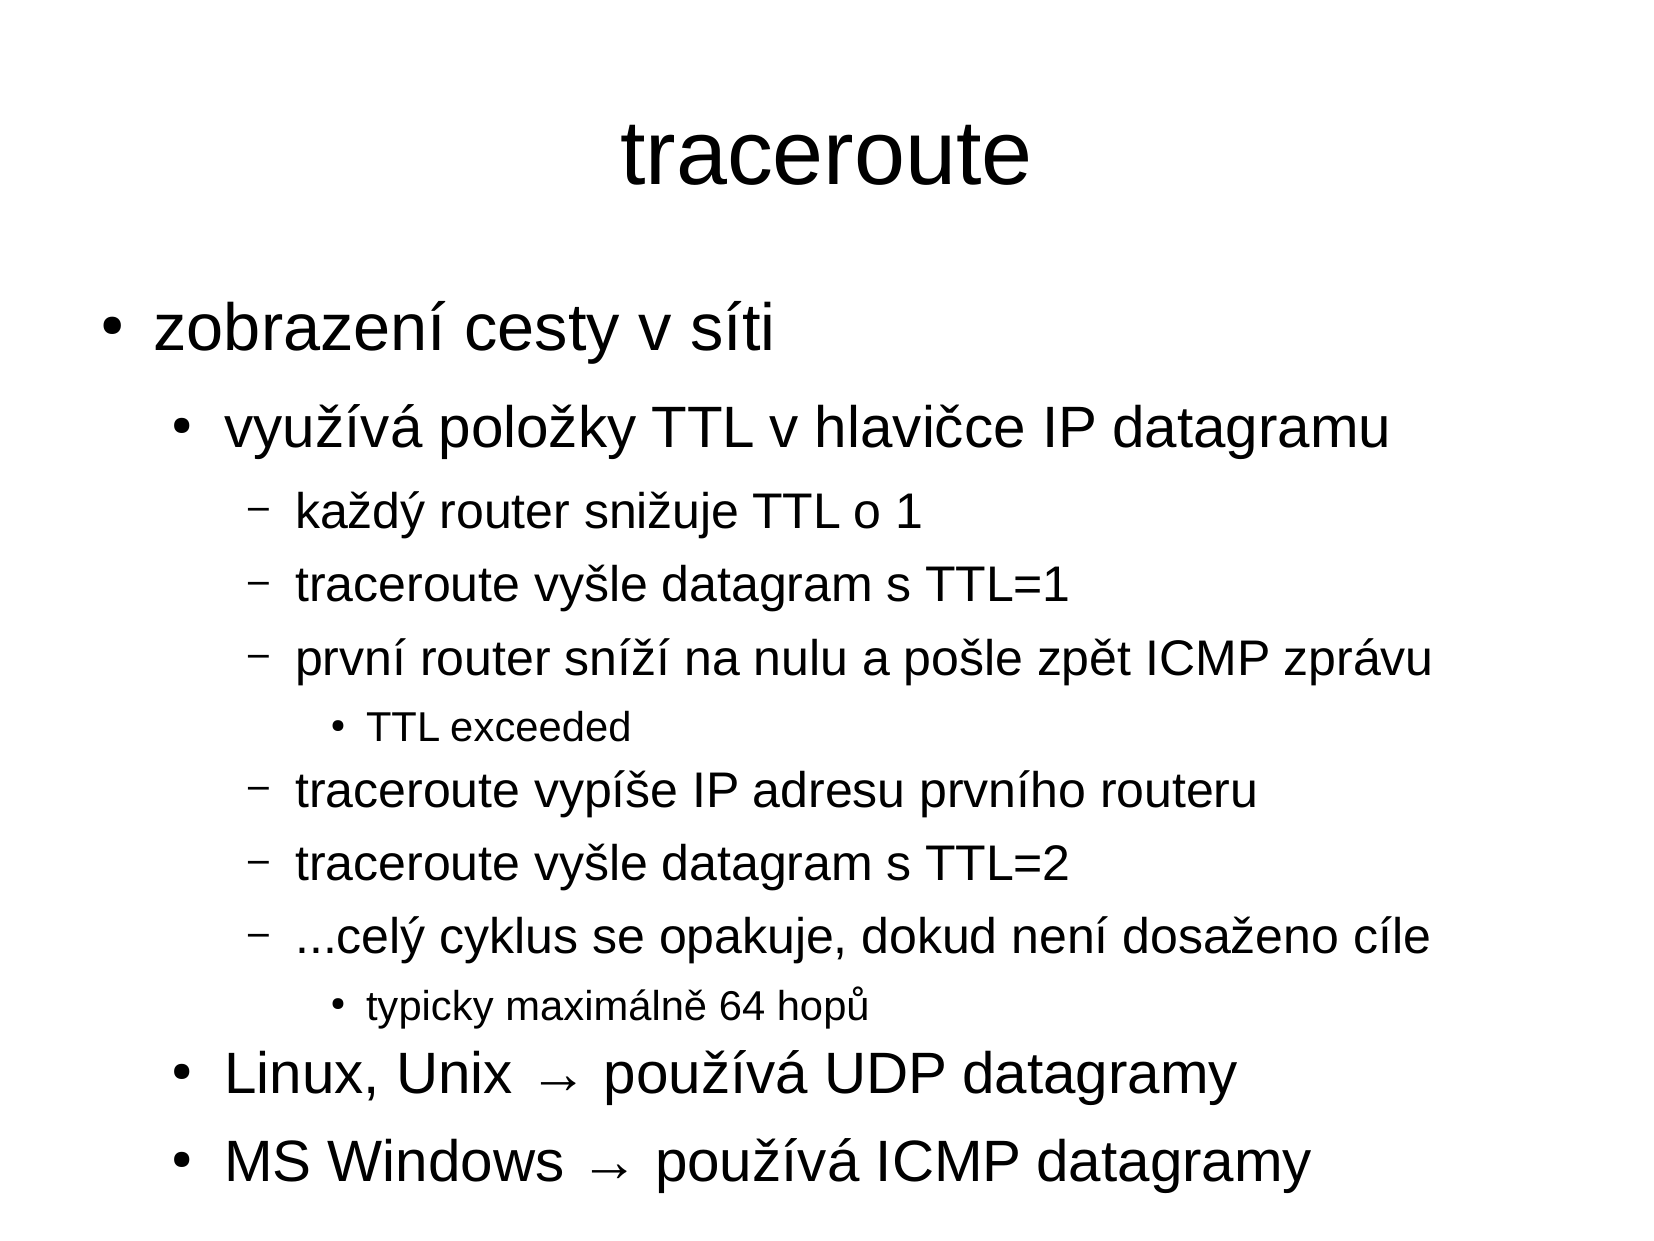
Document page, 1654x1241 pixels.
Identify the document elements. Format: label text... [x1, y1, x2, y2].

title traceroute [82, 49, 1571, 257]
list zobrazení cesty v síti využívá položky TTL v hlavičce IP datagramu každý router snižuje TTL o 1 traceroute vyšle datagram s TTL=1 první router sníží na nulu a pošle zpět ICMP zprávu TTL exceeded traceroute vypíše IP adresu prvního routeru traceroute vyšle datagram s TTL=2 ...celý cyklus se opakuje, dokud není dosaženo cíle typicky maximálně 64 hopů Linux, Unix → používá UDP datagramy MS Windows → používá ICMP datagramy [82, 290, 1571, 1241]
